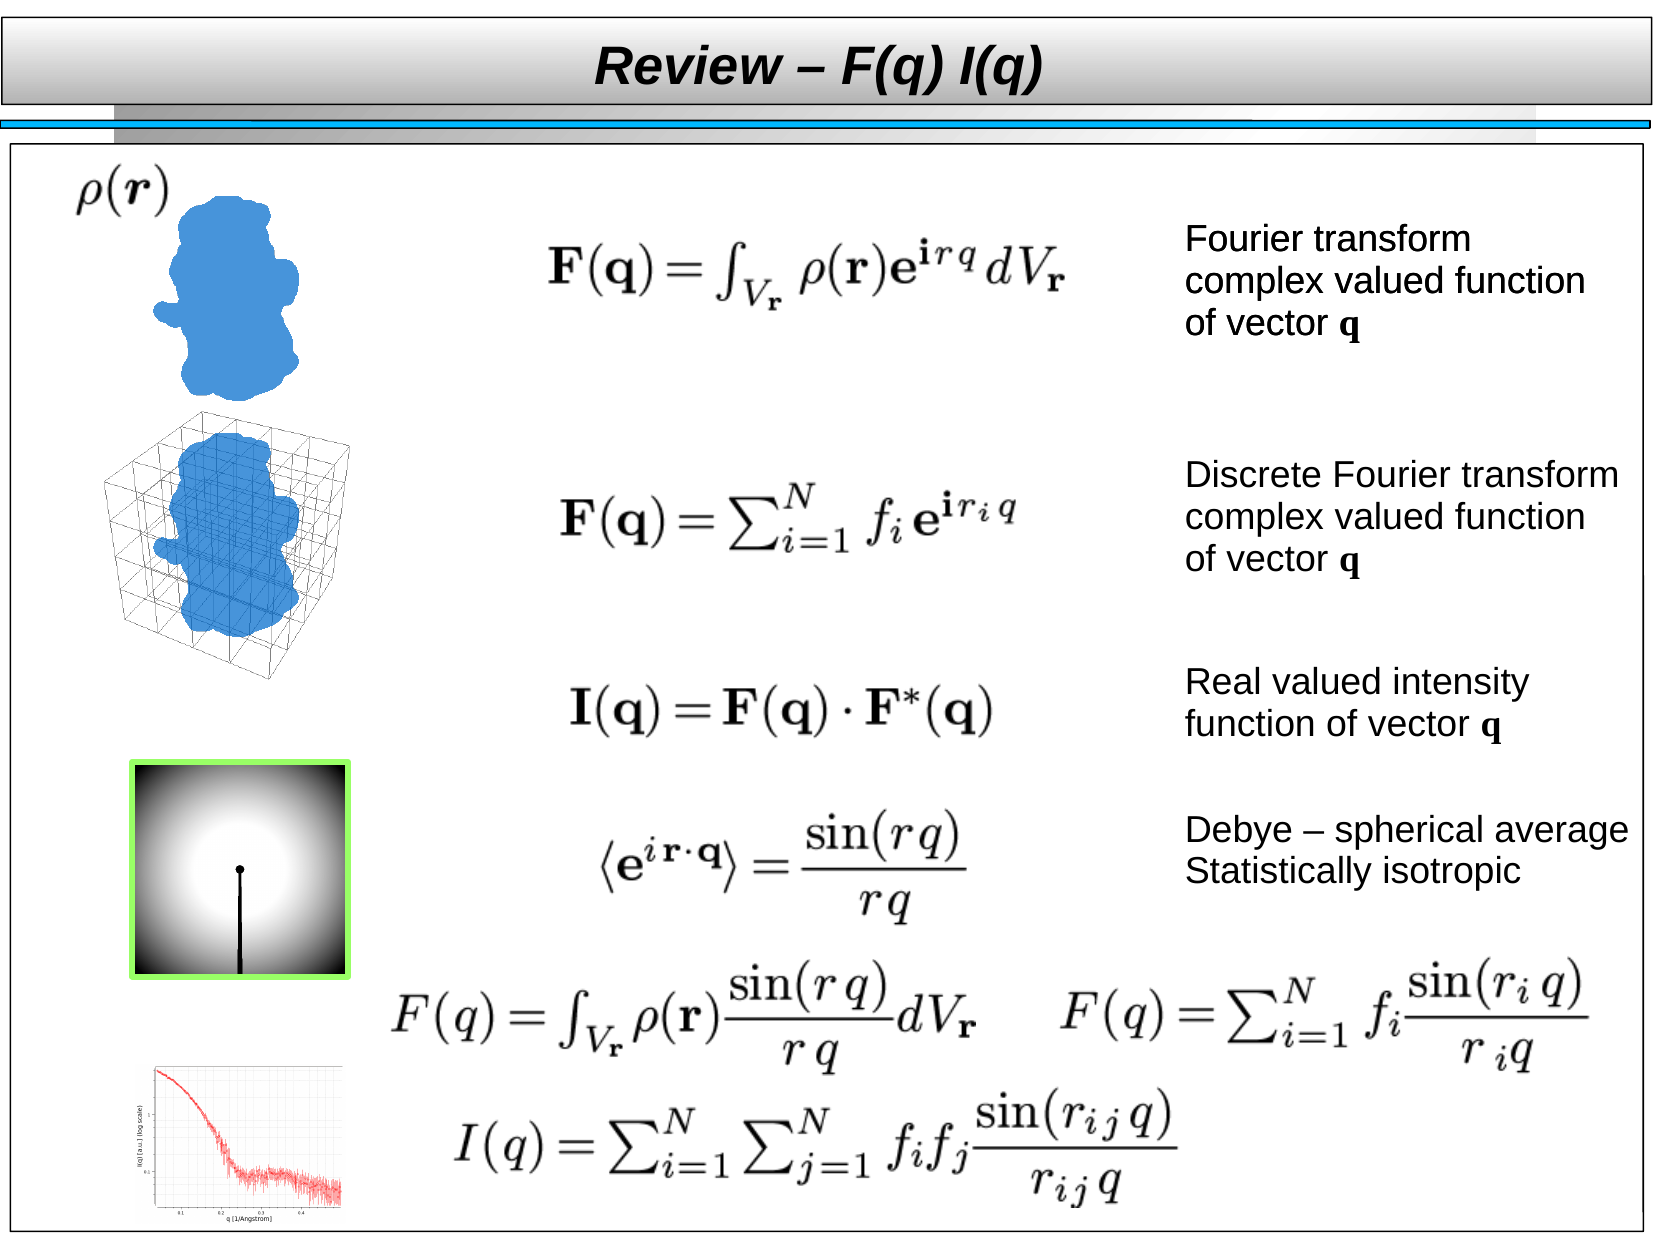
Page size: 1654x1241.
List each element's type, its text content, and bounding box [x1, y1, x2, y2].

picture [523, 473, 1138, 557]
text_box Discrete Fourier transform complex valued function of vector q [1170, 446, 1635, 588]
text_box [0, 120, 1651, 129]
picture [511, 225, 1126, 325]
picture [135, 1064, 346, 1224]
picture [571, 799, 981, 934]
picture [135, 765, 346, 974]
text_box [75, 195, 1564, 1241]
picture [390, 933, 1654, 1208]
text_box Debye – spherical average Statistically isotropic [1170, 800, 1645, 933]
picture [541, 643, 1021, 772]
text_box Fourier transform complex valued function of vector q [1170, 210, 1601, 351]
picture [97, 406, 355, 686]
text_box Real valued intensity function of vector q [1170, 652, 1545, 752]
picture [52, 135, 303, 405]
text_box Review – F(q) I(q) [1, 17, 1652, 105]
